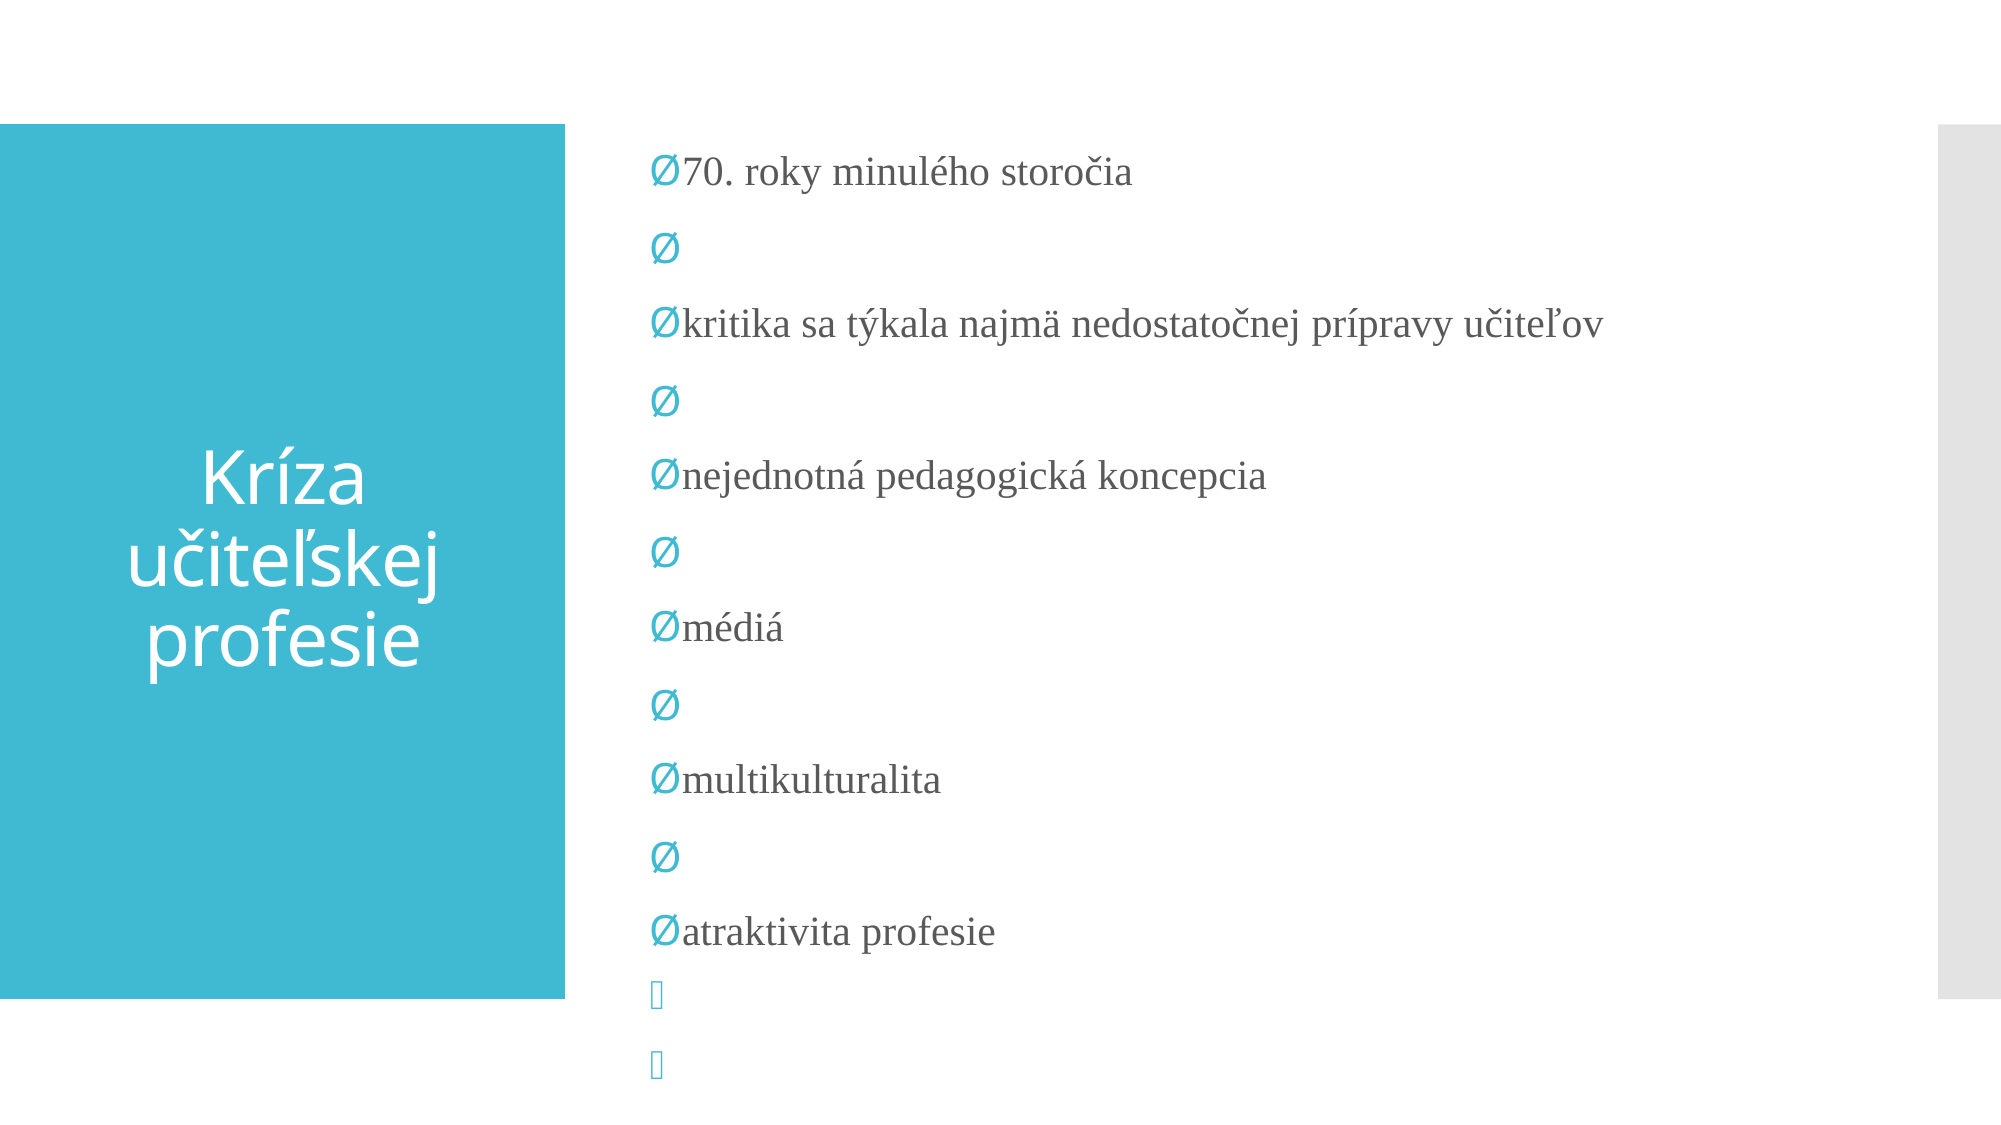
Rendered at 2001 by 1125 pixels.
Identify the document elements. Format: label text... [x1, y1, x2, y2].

title Kríza učiteľskej profesie [41, 184, 526, 940]
list 70. roky minulého storočia kritika sa týkala najmä nedostatočnej prípravy učiteľov nejednotná pedagogická koncepcia médiá multikulturalita atraktivita profesie [634, 141, 1835, 1085]
